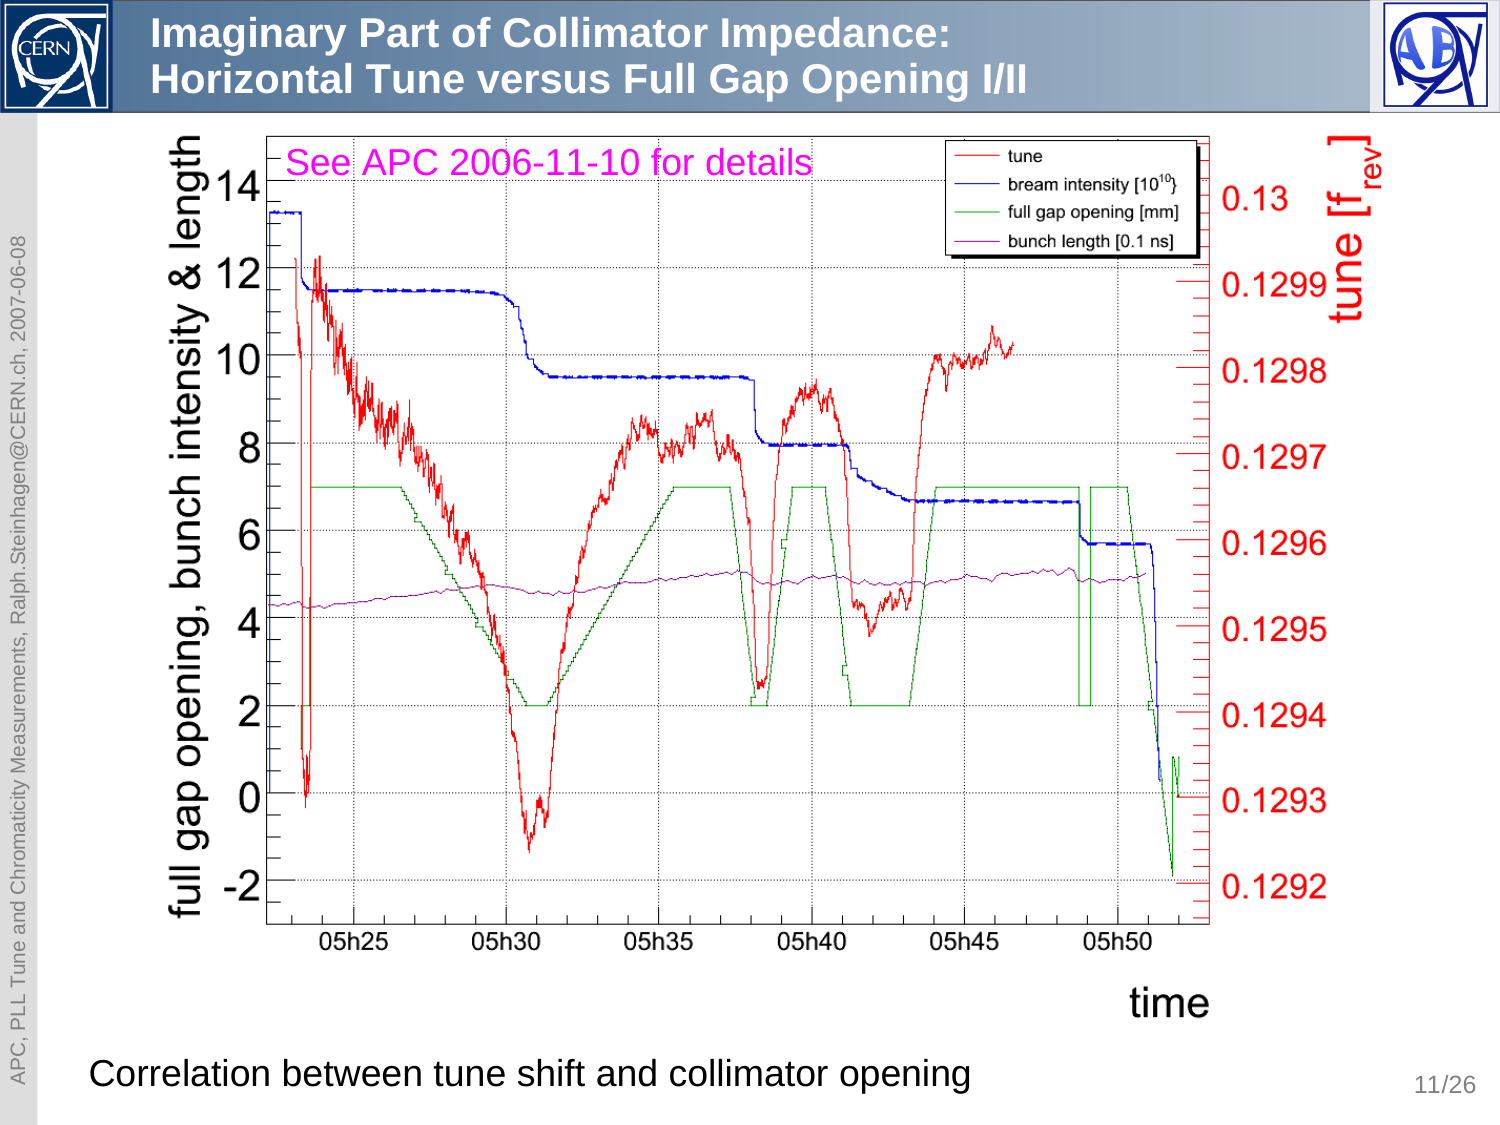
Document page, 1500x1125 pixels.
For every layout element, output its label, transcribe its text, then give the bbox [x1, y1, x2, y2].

picture [0, 0, 113, 113]
picture [141, 118, 1398, 1034]
picture [393, 152, 401, 162]
picture [1382, 1, 1489, 108]
text_box See APC 2006-11-10 for details [401, 88, 697, 237]
list Correlation between tune shift and collimator opening [88, 1051, 1439, 1111]
title Imaginary Part of Collimator Impedance: Horizontal Tune versus Full Gap Opening I/II [150, 0, 1201, 113]
